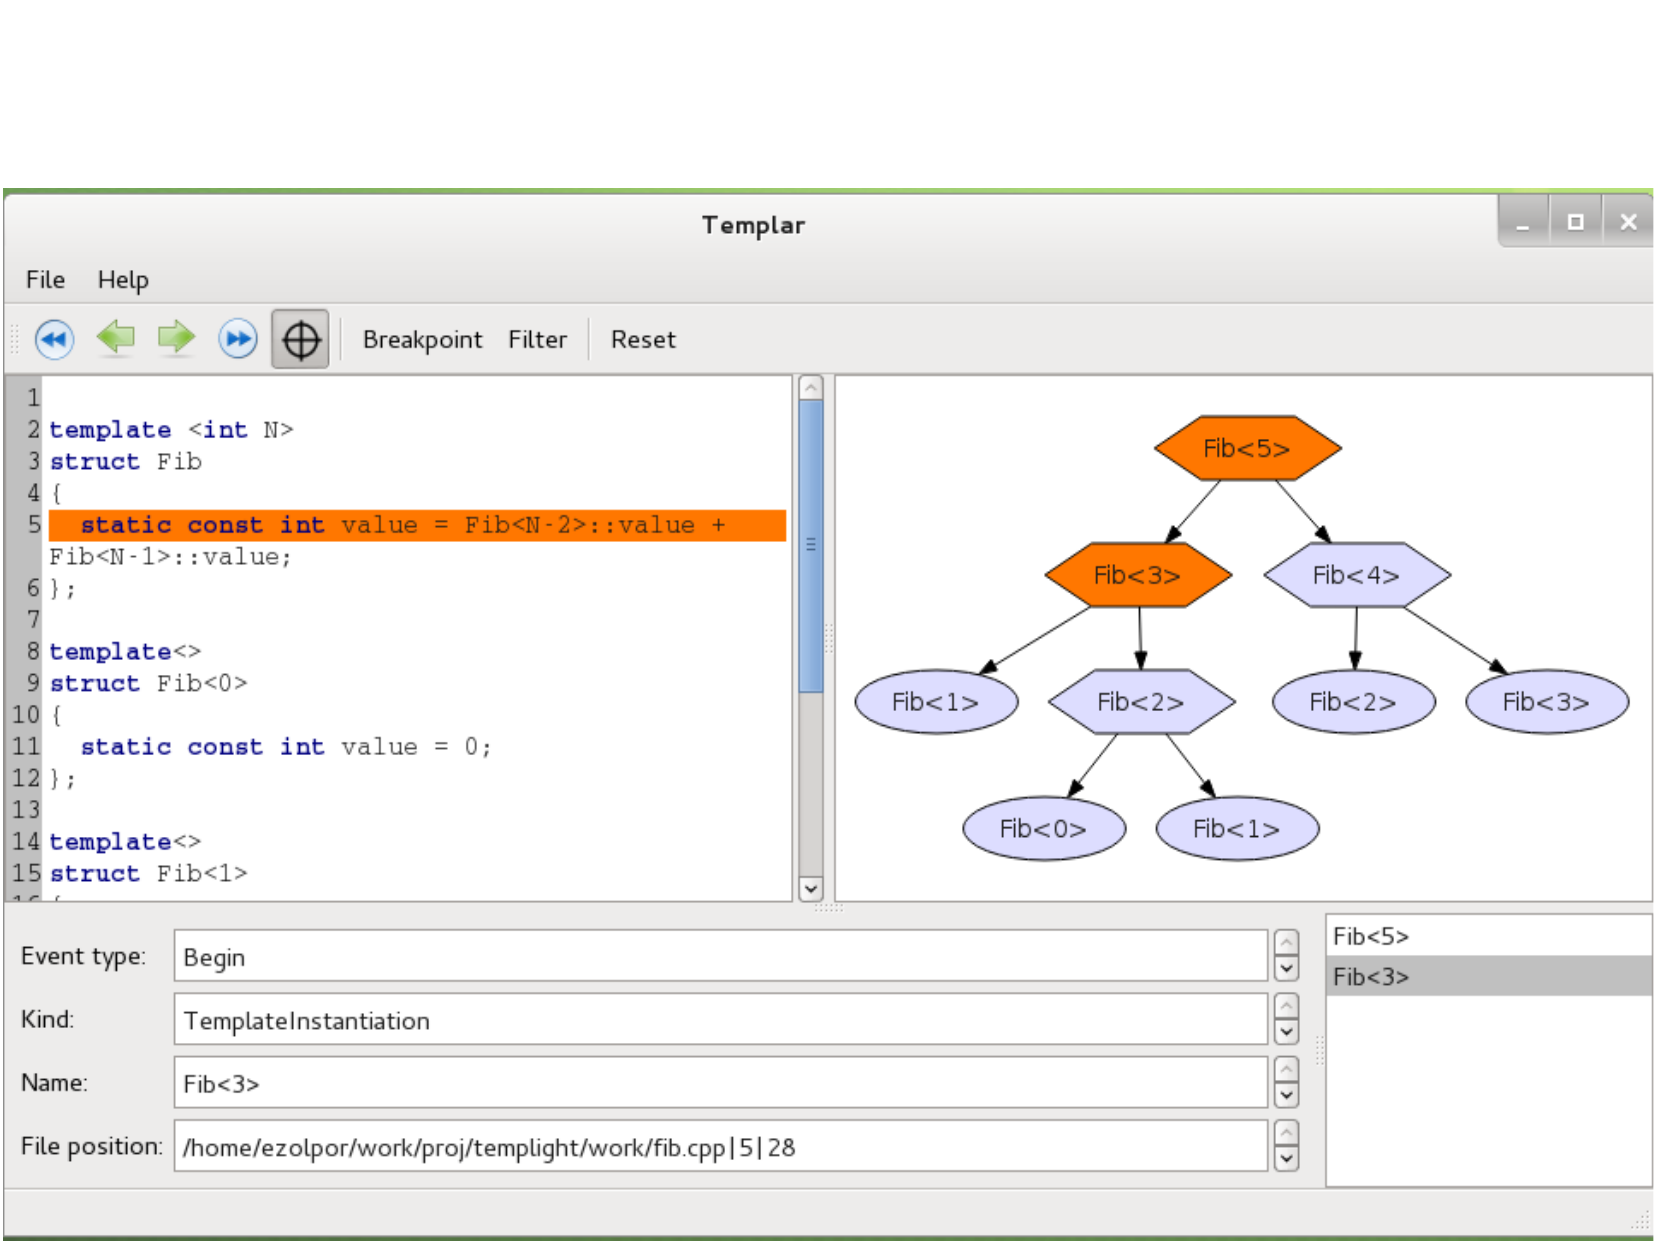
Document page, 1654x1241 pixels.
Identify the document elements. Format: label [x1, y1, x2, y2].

picture [3, 188, 1654, 1241]
